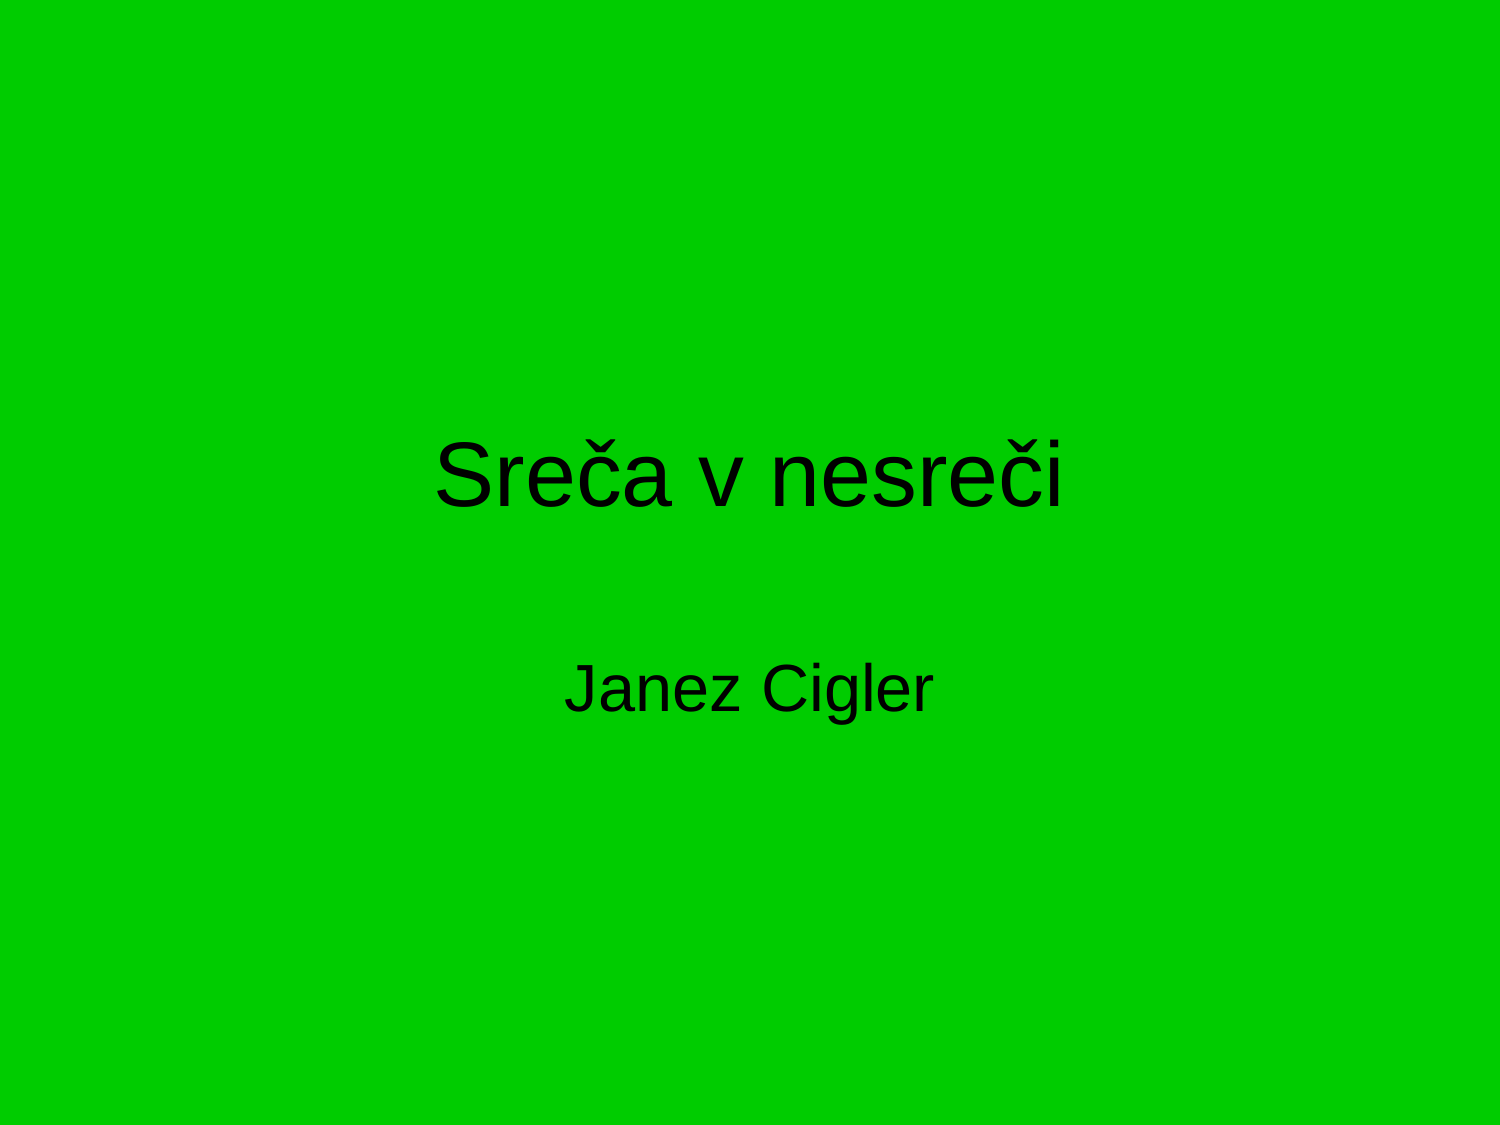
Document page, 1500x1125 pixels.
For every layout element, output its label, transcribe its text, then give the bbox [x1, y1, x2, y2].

title Sreča v nesreči [112, 349, 1388, 591]
subtitle Janez Cigler [225, 637, 1275, 925]
